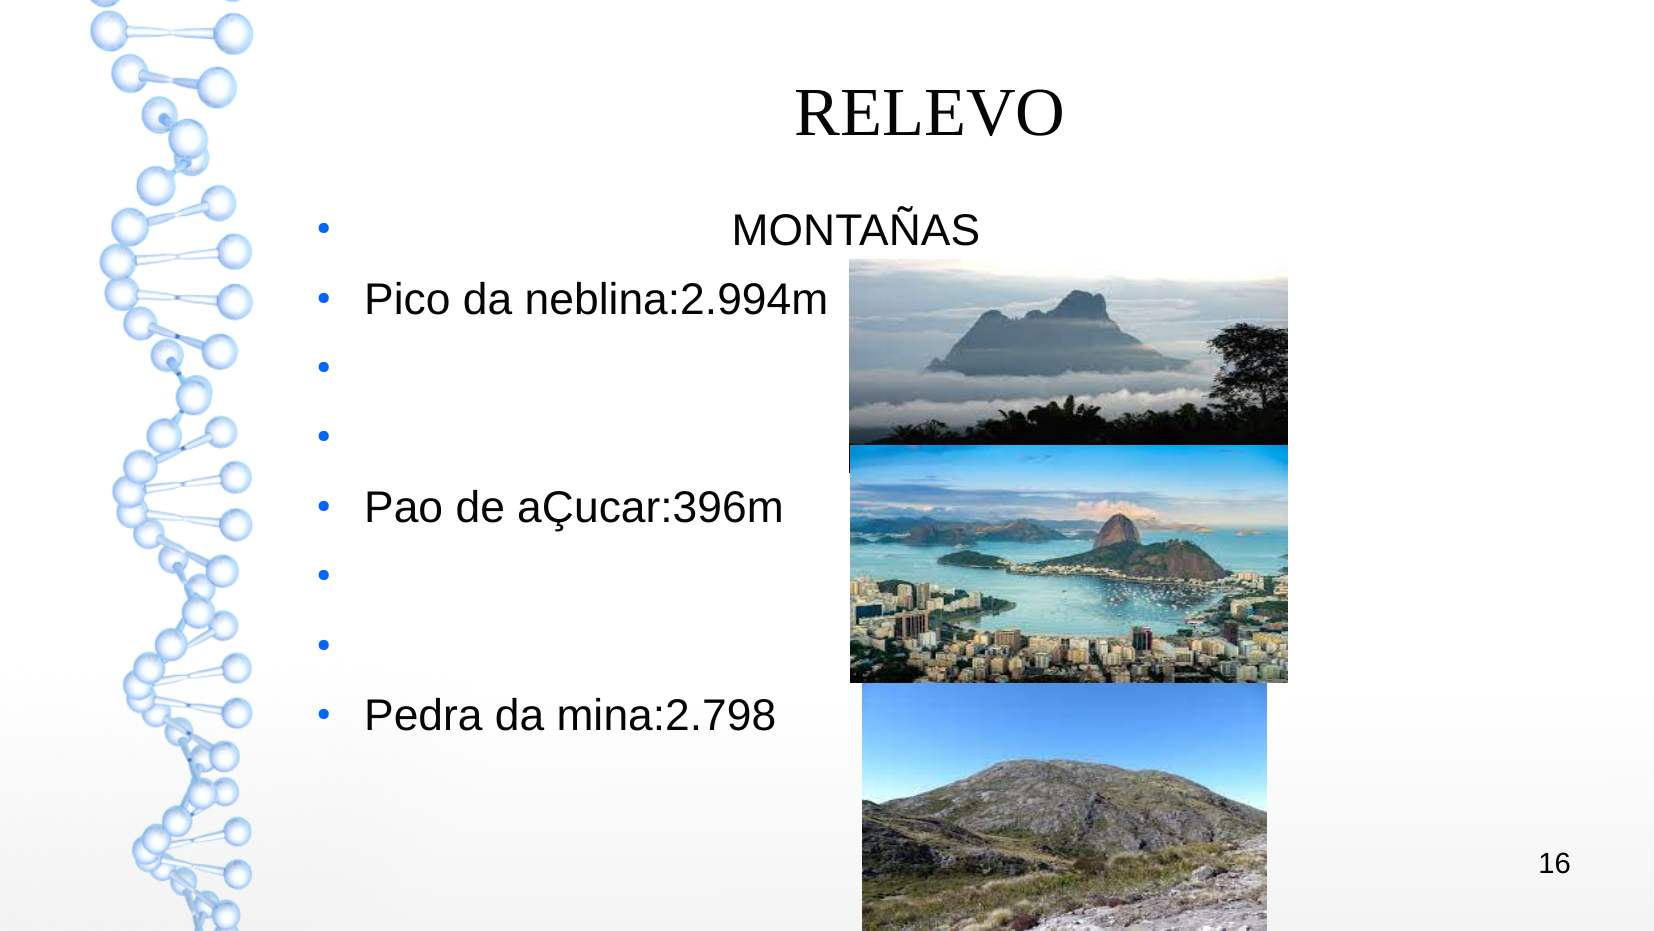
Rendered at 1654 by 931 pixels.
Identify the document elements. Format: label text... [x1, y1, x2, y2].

title RELEVO [265, 35, 1595, 189]
list MONTAÑAS Pico da neblina:2.994m Pao de aÇucar:396m Pedra da mina:2.798 [301, 204, 1630, 745]
picture [0, 0, 1654, 931]
